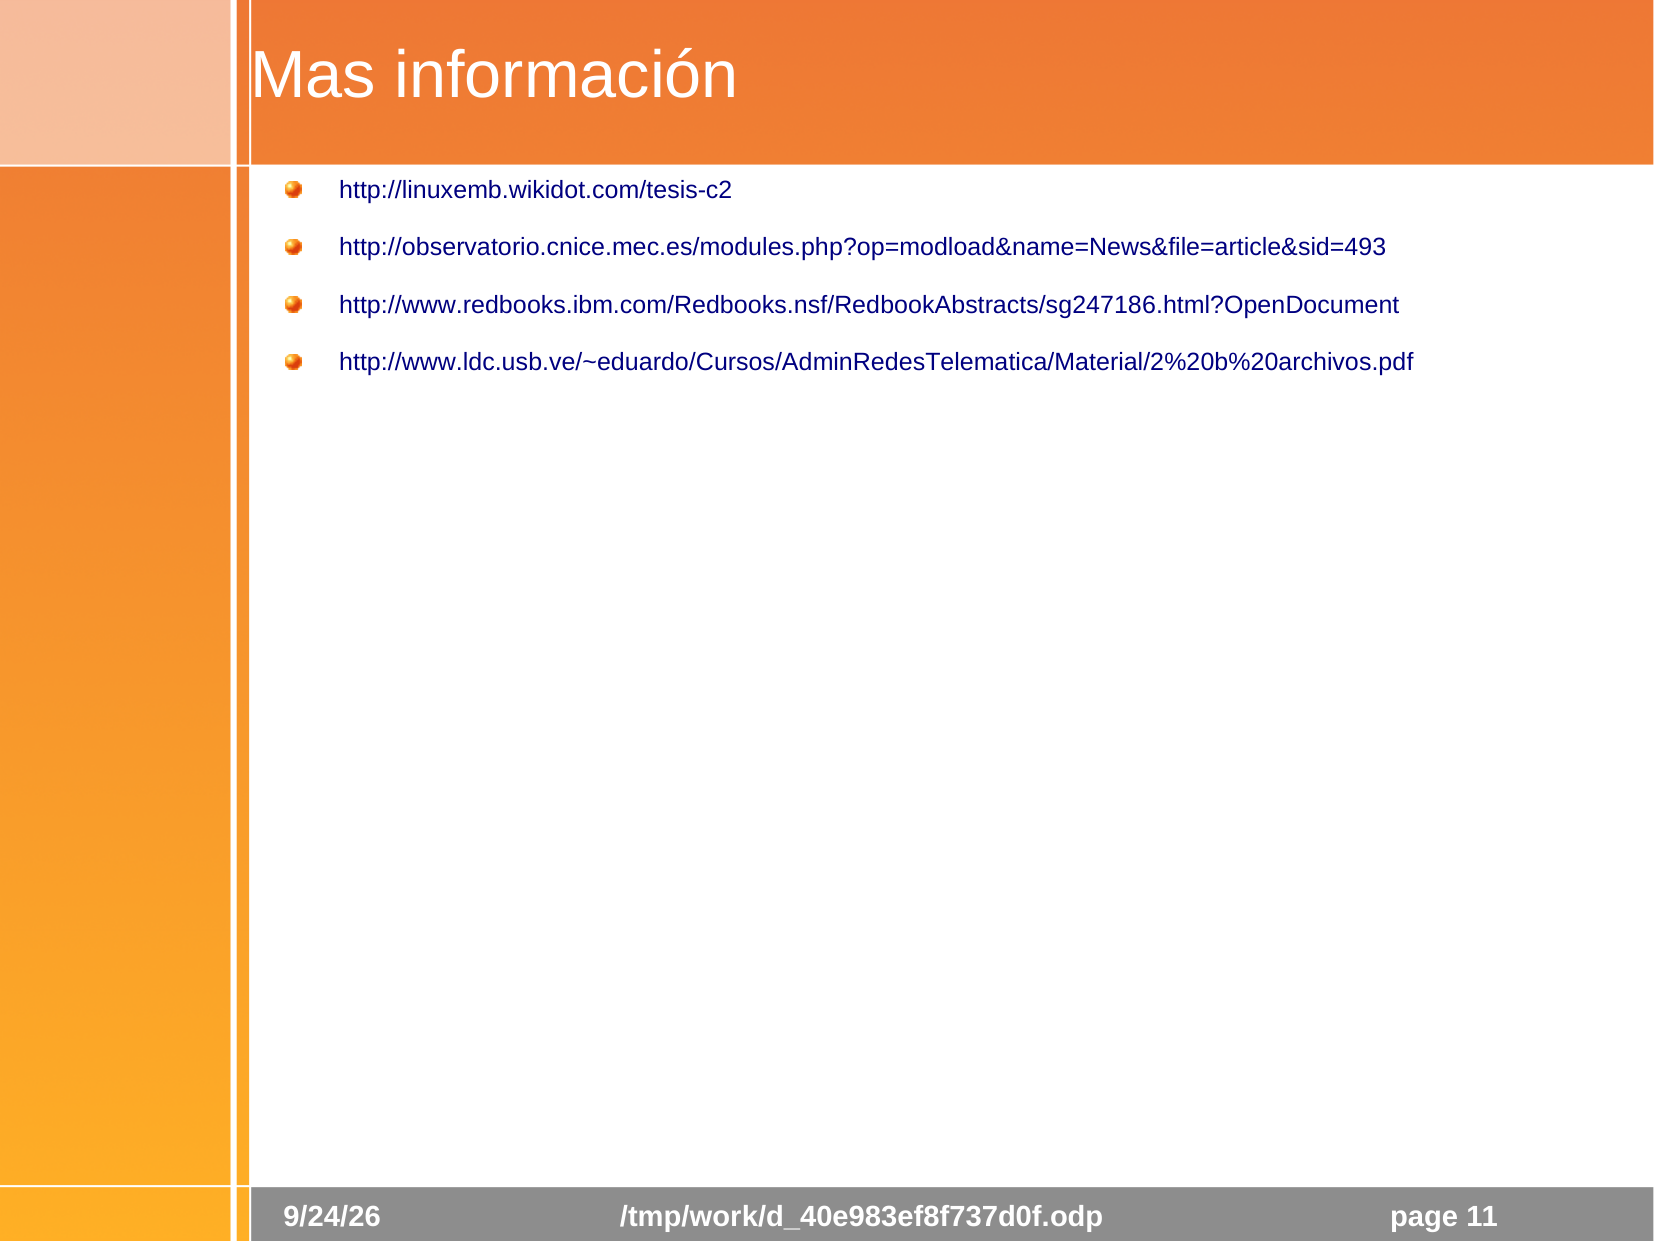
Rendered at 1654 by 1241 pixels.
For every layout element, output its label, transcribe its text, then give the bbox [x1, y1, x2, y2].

list http://linuxemb.wikidot.com/tesis-c2 http://observatorio.cnice.mec.es/modules.php?op=modload&name=News&file=article&sid=493 http://www.redbooks.ibm.com/Redbooks.nsf/RedbookAbstracts/sg247186.html?OpenDocument http://www.ldc.usb.ve/~eduardo/Cursos/AdminRedesTelematica/Material/2%20b%20archivos.pdf [250, 175, 1477, 1036]
picture [0, 0, 1654, 1241]
title Mas información [250, 19, 1477, 130]
